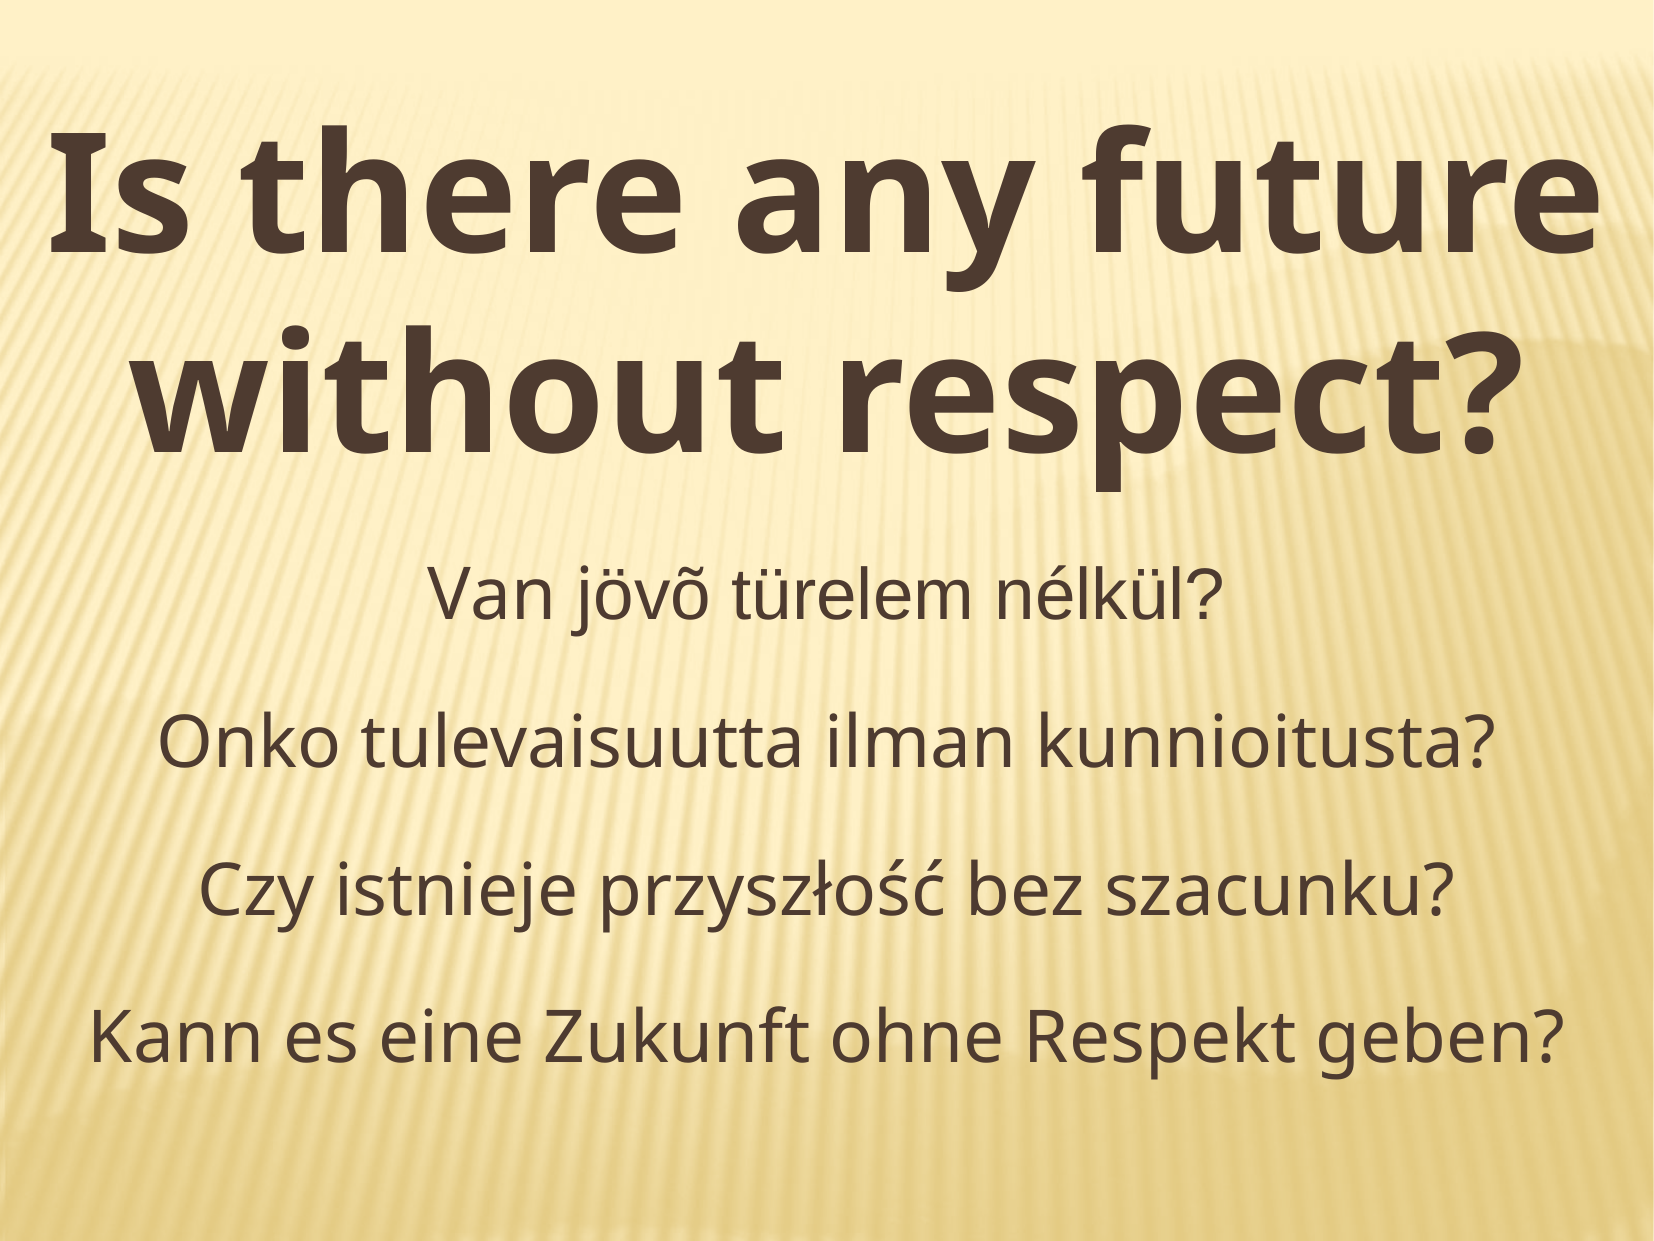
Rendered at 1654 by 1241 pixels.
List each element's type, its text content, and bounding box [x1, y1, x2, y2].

subtitle Is there any future without respect? Van jövõ türelem nélkül? Onko tulevaisuutta ilman kunnioitusta? Czy istnieje przyszłość bez szacunku? Kann es eine Zukunft ohne Respekt geben? [0, 0, 1654, 1164]
